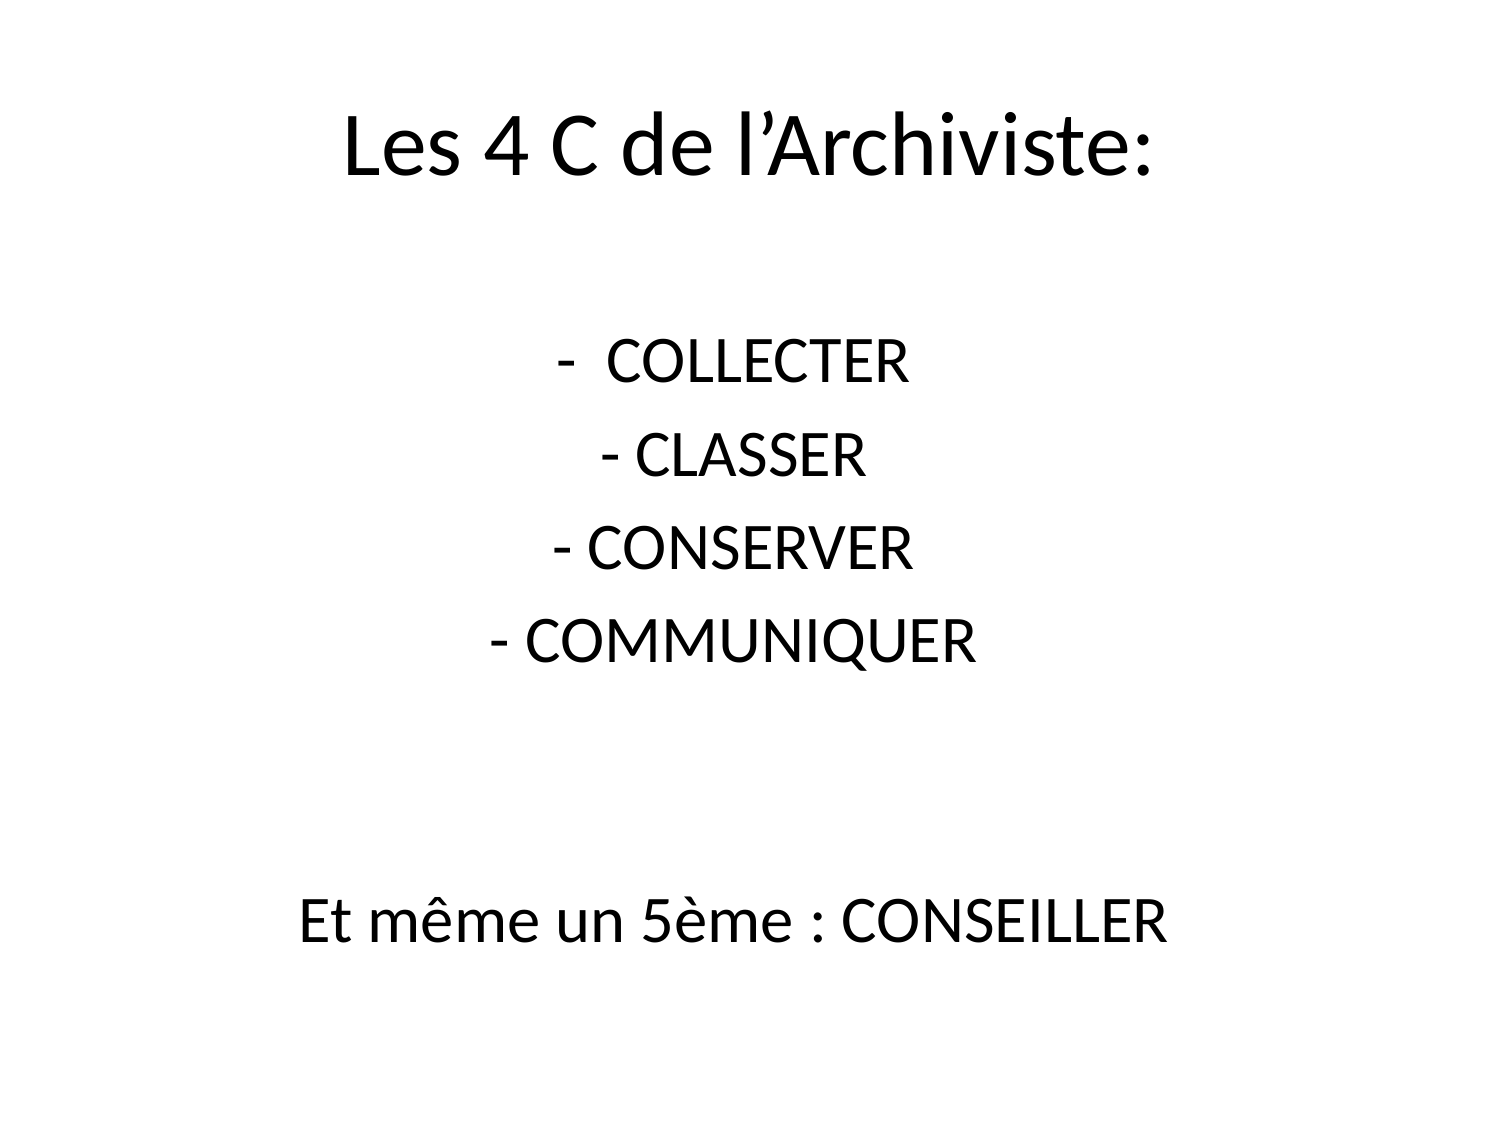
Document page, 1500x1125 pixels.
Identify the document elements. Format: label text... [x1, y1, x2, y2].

title Les 4 C de l’Archiviste: [75, 44, 1425, 233]
subtitle - COLLECTER - CLASSER - CONSERVER - COMMUNIQUER Et même un 5ème : CONSEILLER [59, 232, 1409, 1063]
